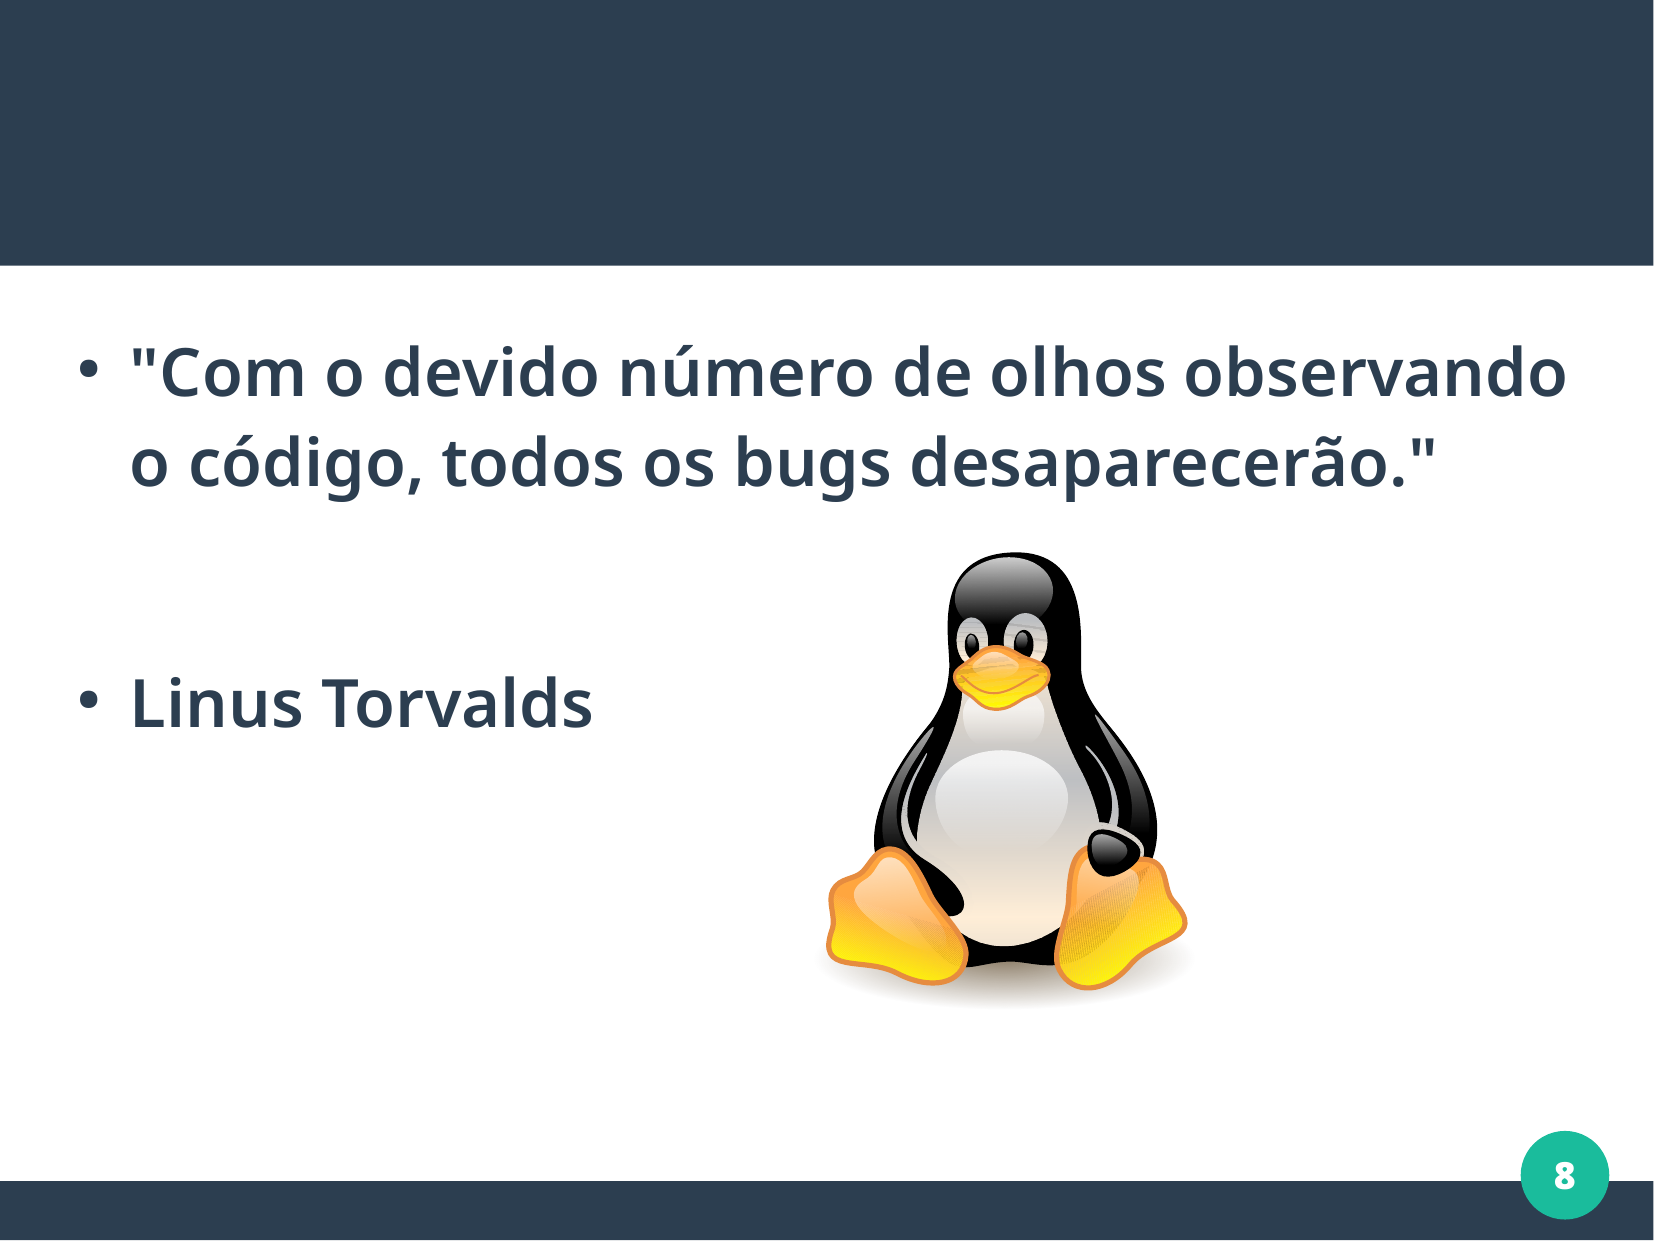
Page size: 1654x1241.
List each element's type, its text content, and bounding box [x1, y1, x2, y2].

picture [796, 531, 1241, 1064]
list "Com o devido número de olhos observando o código, todos os bugs desaparecerão." Linus Torvalds [59, 324, 1595, 1152]
